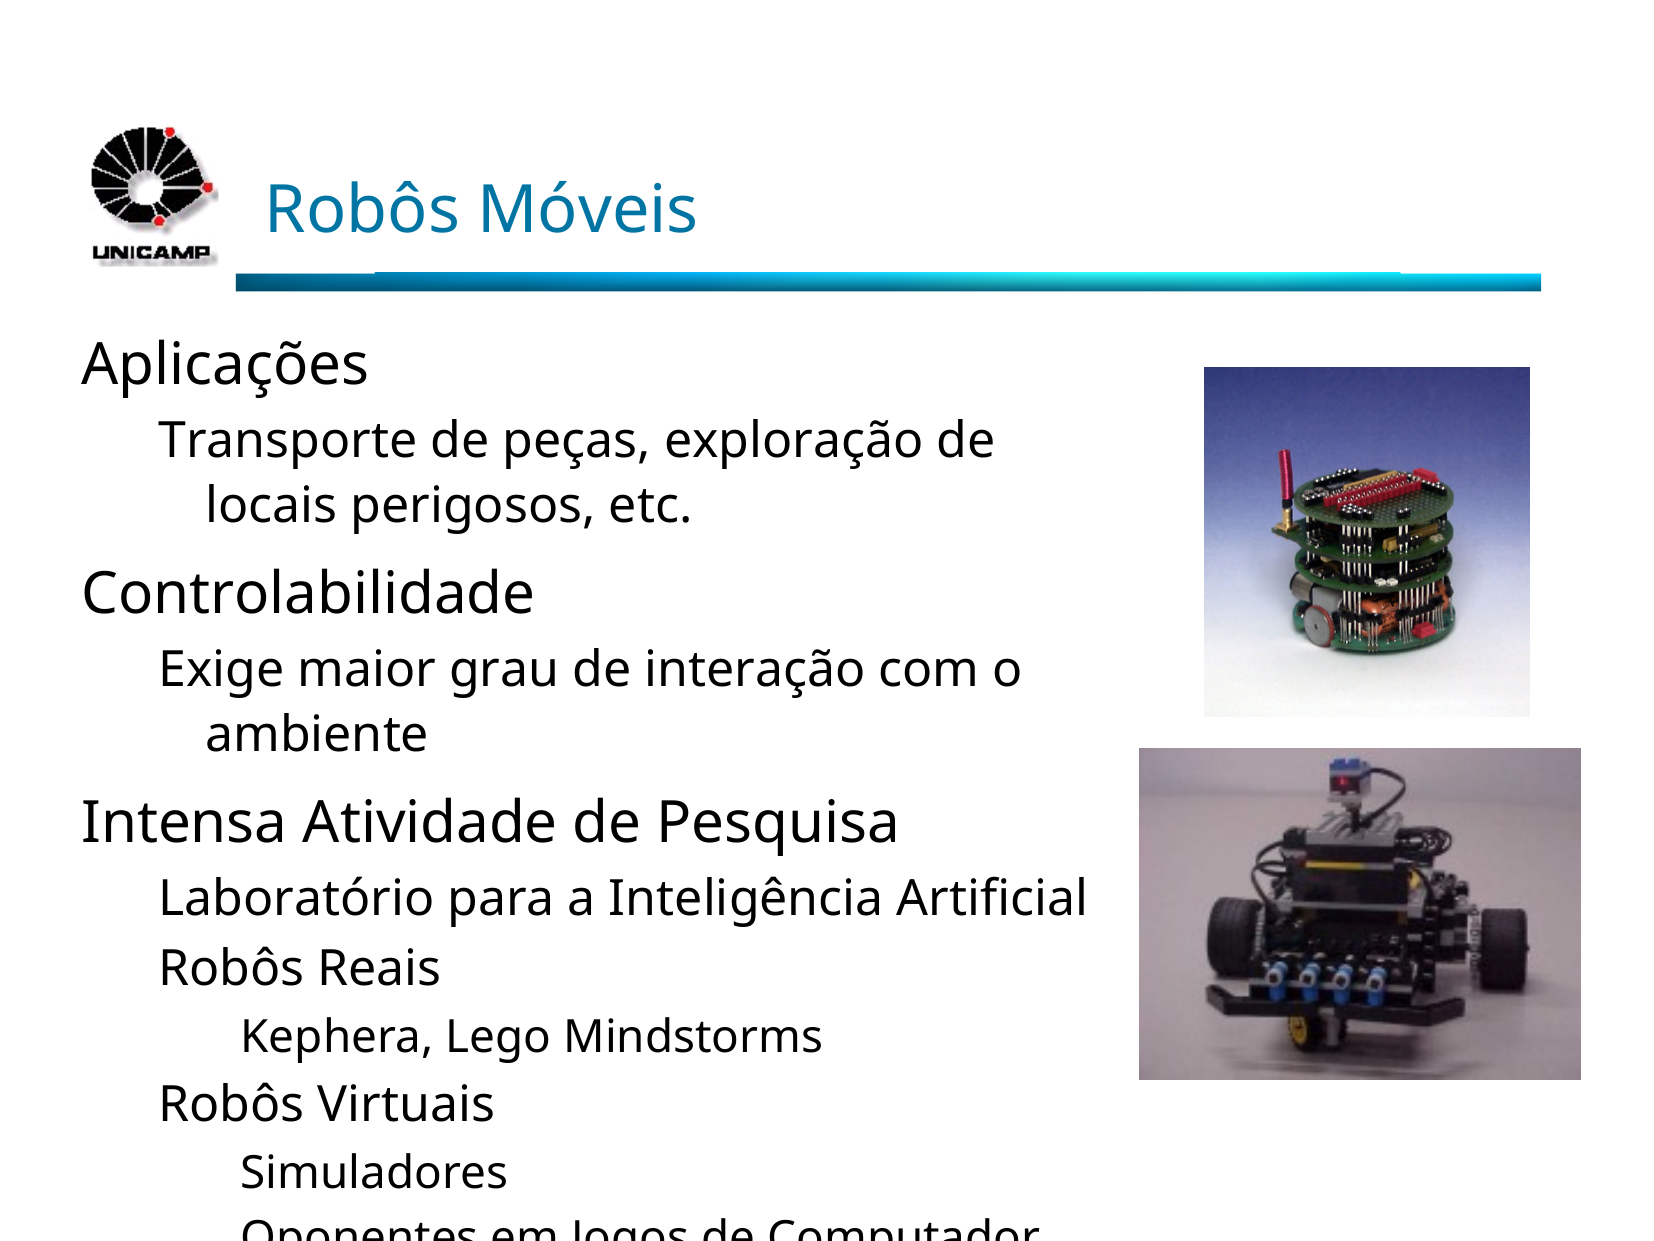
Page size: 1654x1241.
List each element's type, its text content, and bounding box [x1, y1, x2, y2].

picture [1139, 748, 1581, 1080]
list Aplicações Transporte de peças, exploração de locais perigosos, etc. Controlabilidade Exige maior grau de interação com o ambiente Intensa Atividade de Pesquisa Laboratório para a Inteligência Artificial Robôs Reais Kephera, Lego Mindstorms Robôs Virtuais Simuladores Oponentes em Jogos de Computador [63, 324, 1093, 1211]
picture [1204, 367, 1530, 717]
picture [125, 272, 1654, 295]
title Robôs Móveis [264, 42, 1534, 250]
